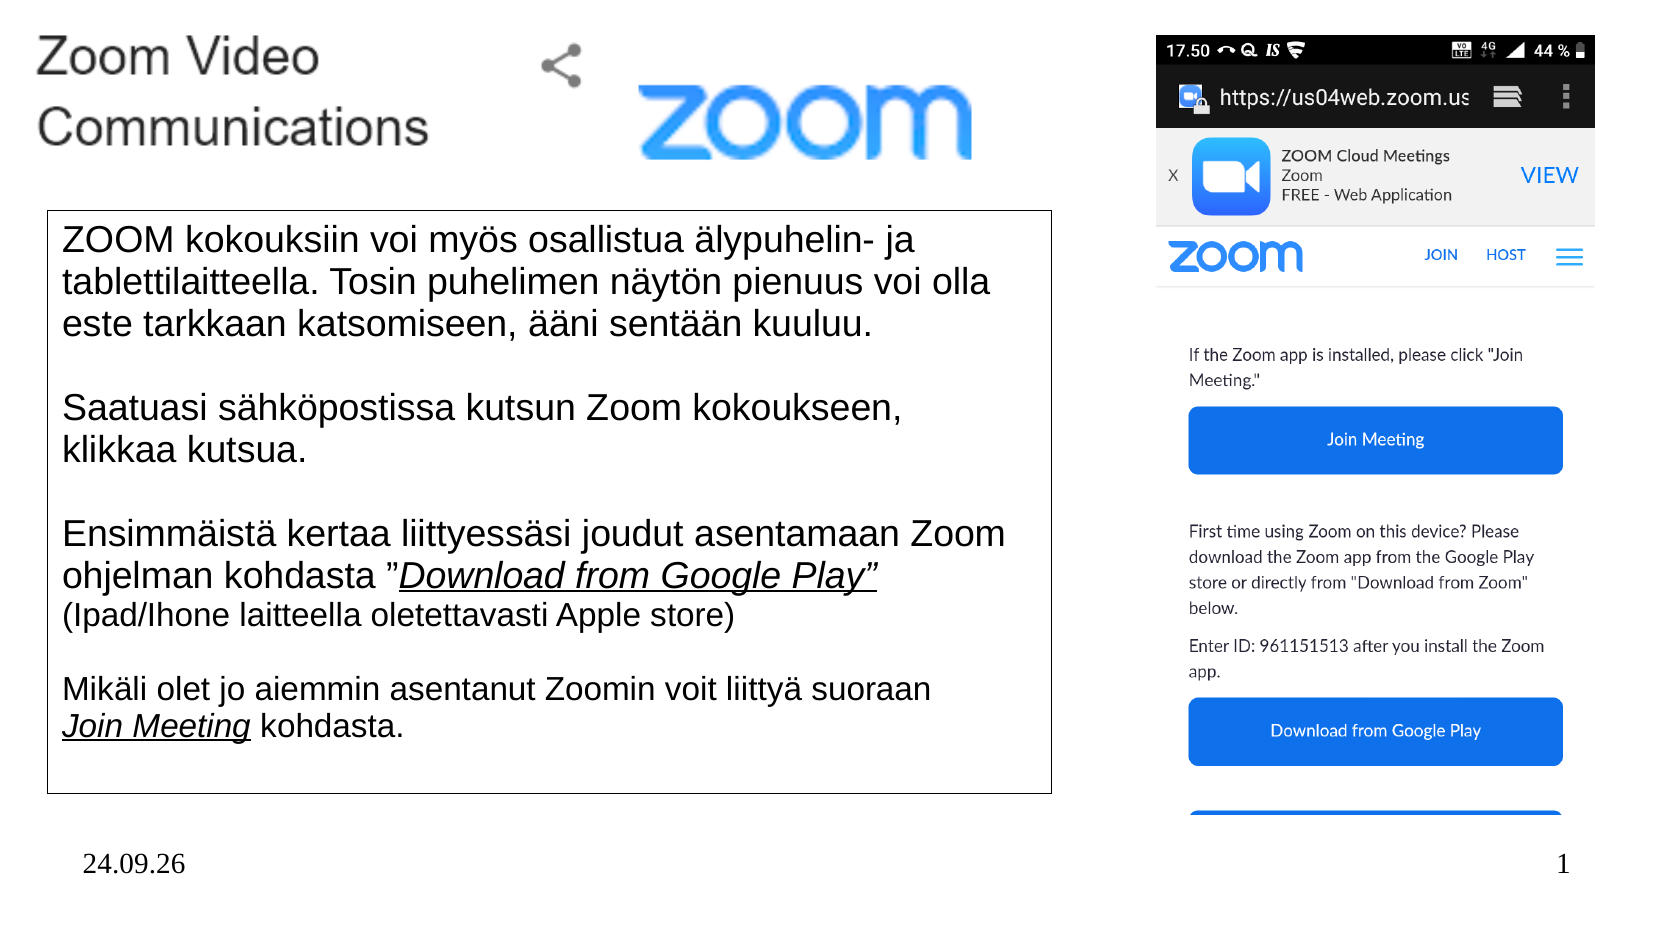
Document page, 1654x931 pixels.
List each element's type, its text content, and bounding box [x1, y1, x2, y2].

picture [1156, 35, 1595, 815]
text_box ZOOM kokouksiin voi myös osallistua älypuhelin- ja tablettilaitteella. Tosin puhelimen näytön pienuus voi olla este tarkkaan katsomiseen, ääni sentään kuuluu. Saatuasi sähköpostissa kutsun Zoom kokoukseen, klikkaa kutsua. Ensimmäistä kertaa liittyessäsi joudut asentamaan Zoom ohjelman kohdasta ”Download from Google Play” (Ipad/Ihone laitteella oletettavasti Apple store) Mikäli olet jo aiemmin asentanut Zoomin voit liittyä suoraan Join Meeting kohdasta. [47, 210, 1052, 794]
picture [12, 11, 993, 176]
